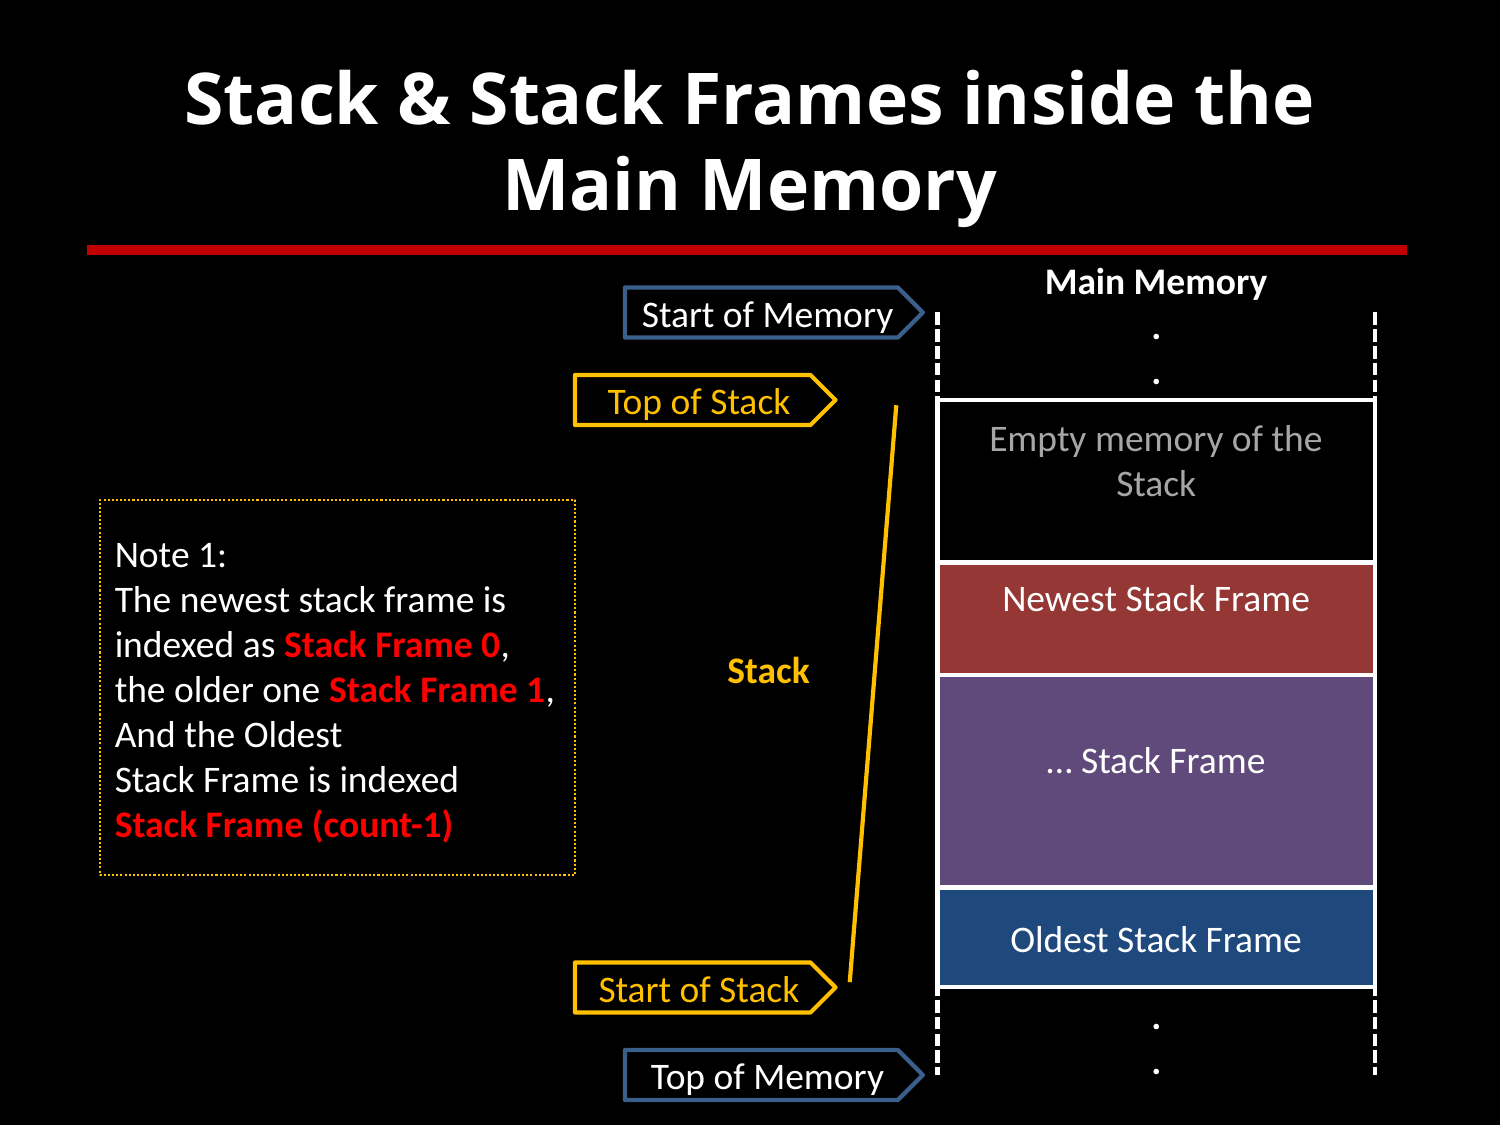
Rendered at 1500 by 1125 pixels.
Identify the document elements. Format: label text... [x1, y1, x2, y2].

text_box Note 1: The newest stack frame is indexed as Stack Frame 0, the older one Stack Frame 1, And the Oldest Stack Frame is indexed Stack Frame (count-1) [99, 499, 575, 875]
title Stack & Stack Frames inside the Main Memory [75, 45, 1425, 233]
text_box Main Memory . . [937, 262, 1375, 388]
text_box Oldest Stack Frame [937, 887, 1375, 987]
text_box Newest Stack Frame [937, 563, 1375, 674]
text_box Empty memory of the Stack [937, 399, 1375, 563]
text_box Stack [575, 637, 988, 700]
text_box . . [937, 987, 1375, 1088]
text_box Start of Stack [575, 962, 836, 1013]
text_box Top of Stack [575, 375, 836, 426]
text_box Top of Memory [624, 1050, 923, 1101]
text_box Start of Memory [624, 287, 923, 338]
text_box … Stack Frame [937, 674, 1375, 887]
